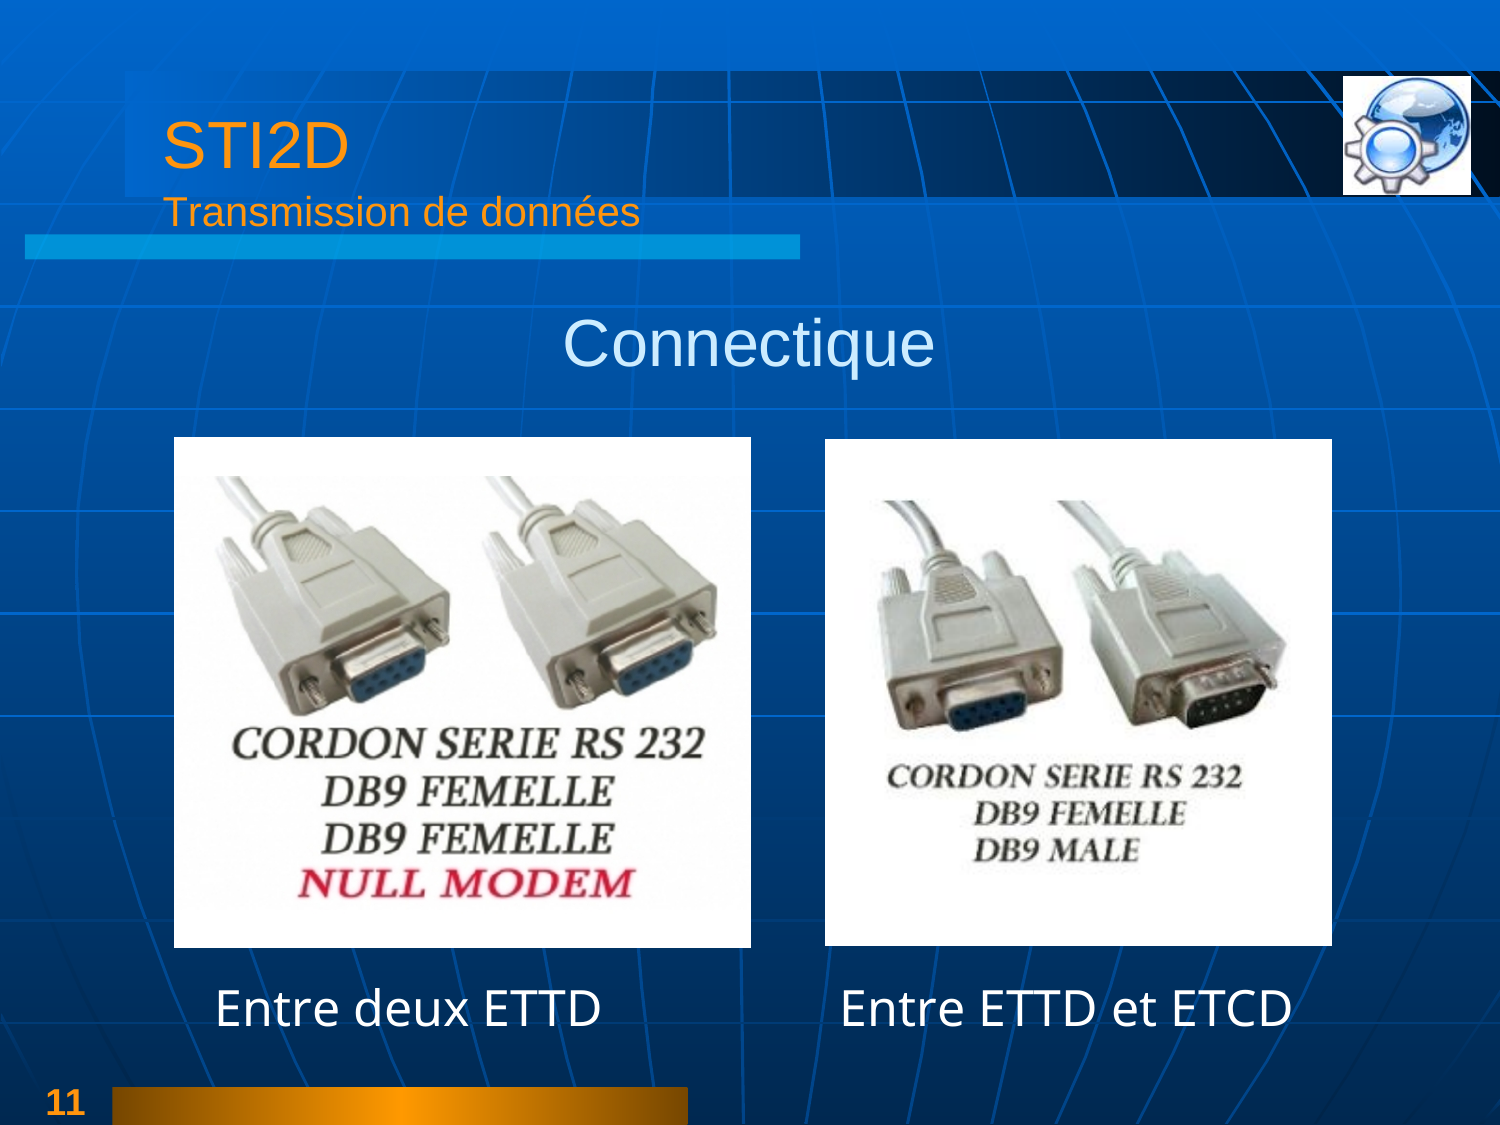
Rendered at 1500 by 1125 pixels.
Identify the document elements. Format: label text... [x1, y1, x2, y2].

picture [174, 437, 751, 948]
text_box Entre deux ETTD [200, 968, 713, 1045]
picture [825, 439, 1332, 946]
title Connectique [75, 246, 1426, 434]
picture [1343, 76, 1471, 195]
text_box Entre ETTD et ETCD [824, 968, 1375, 1045]
